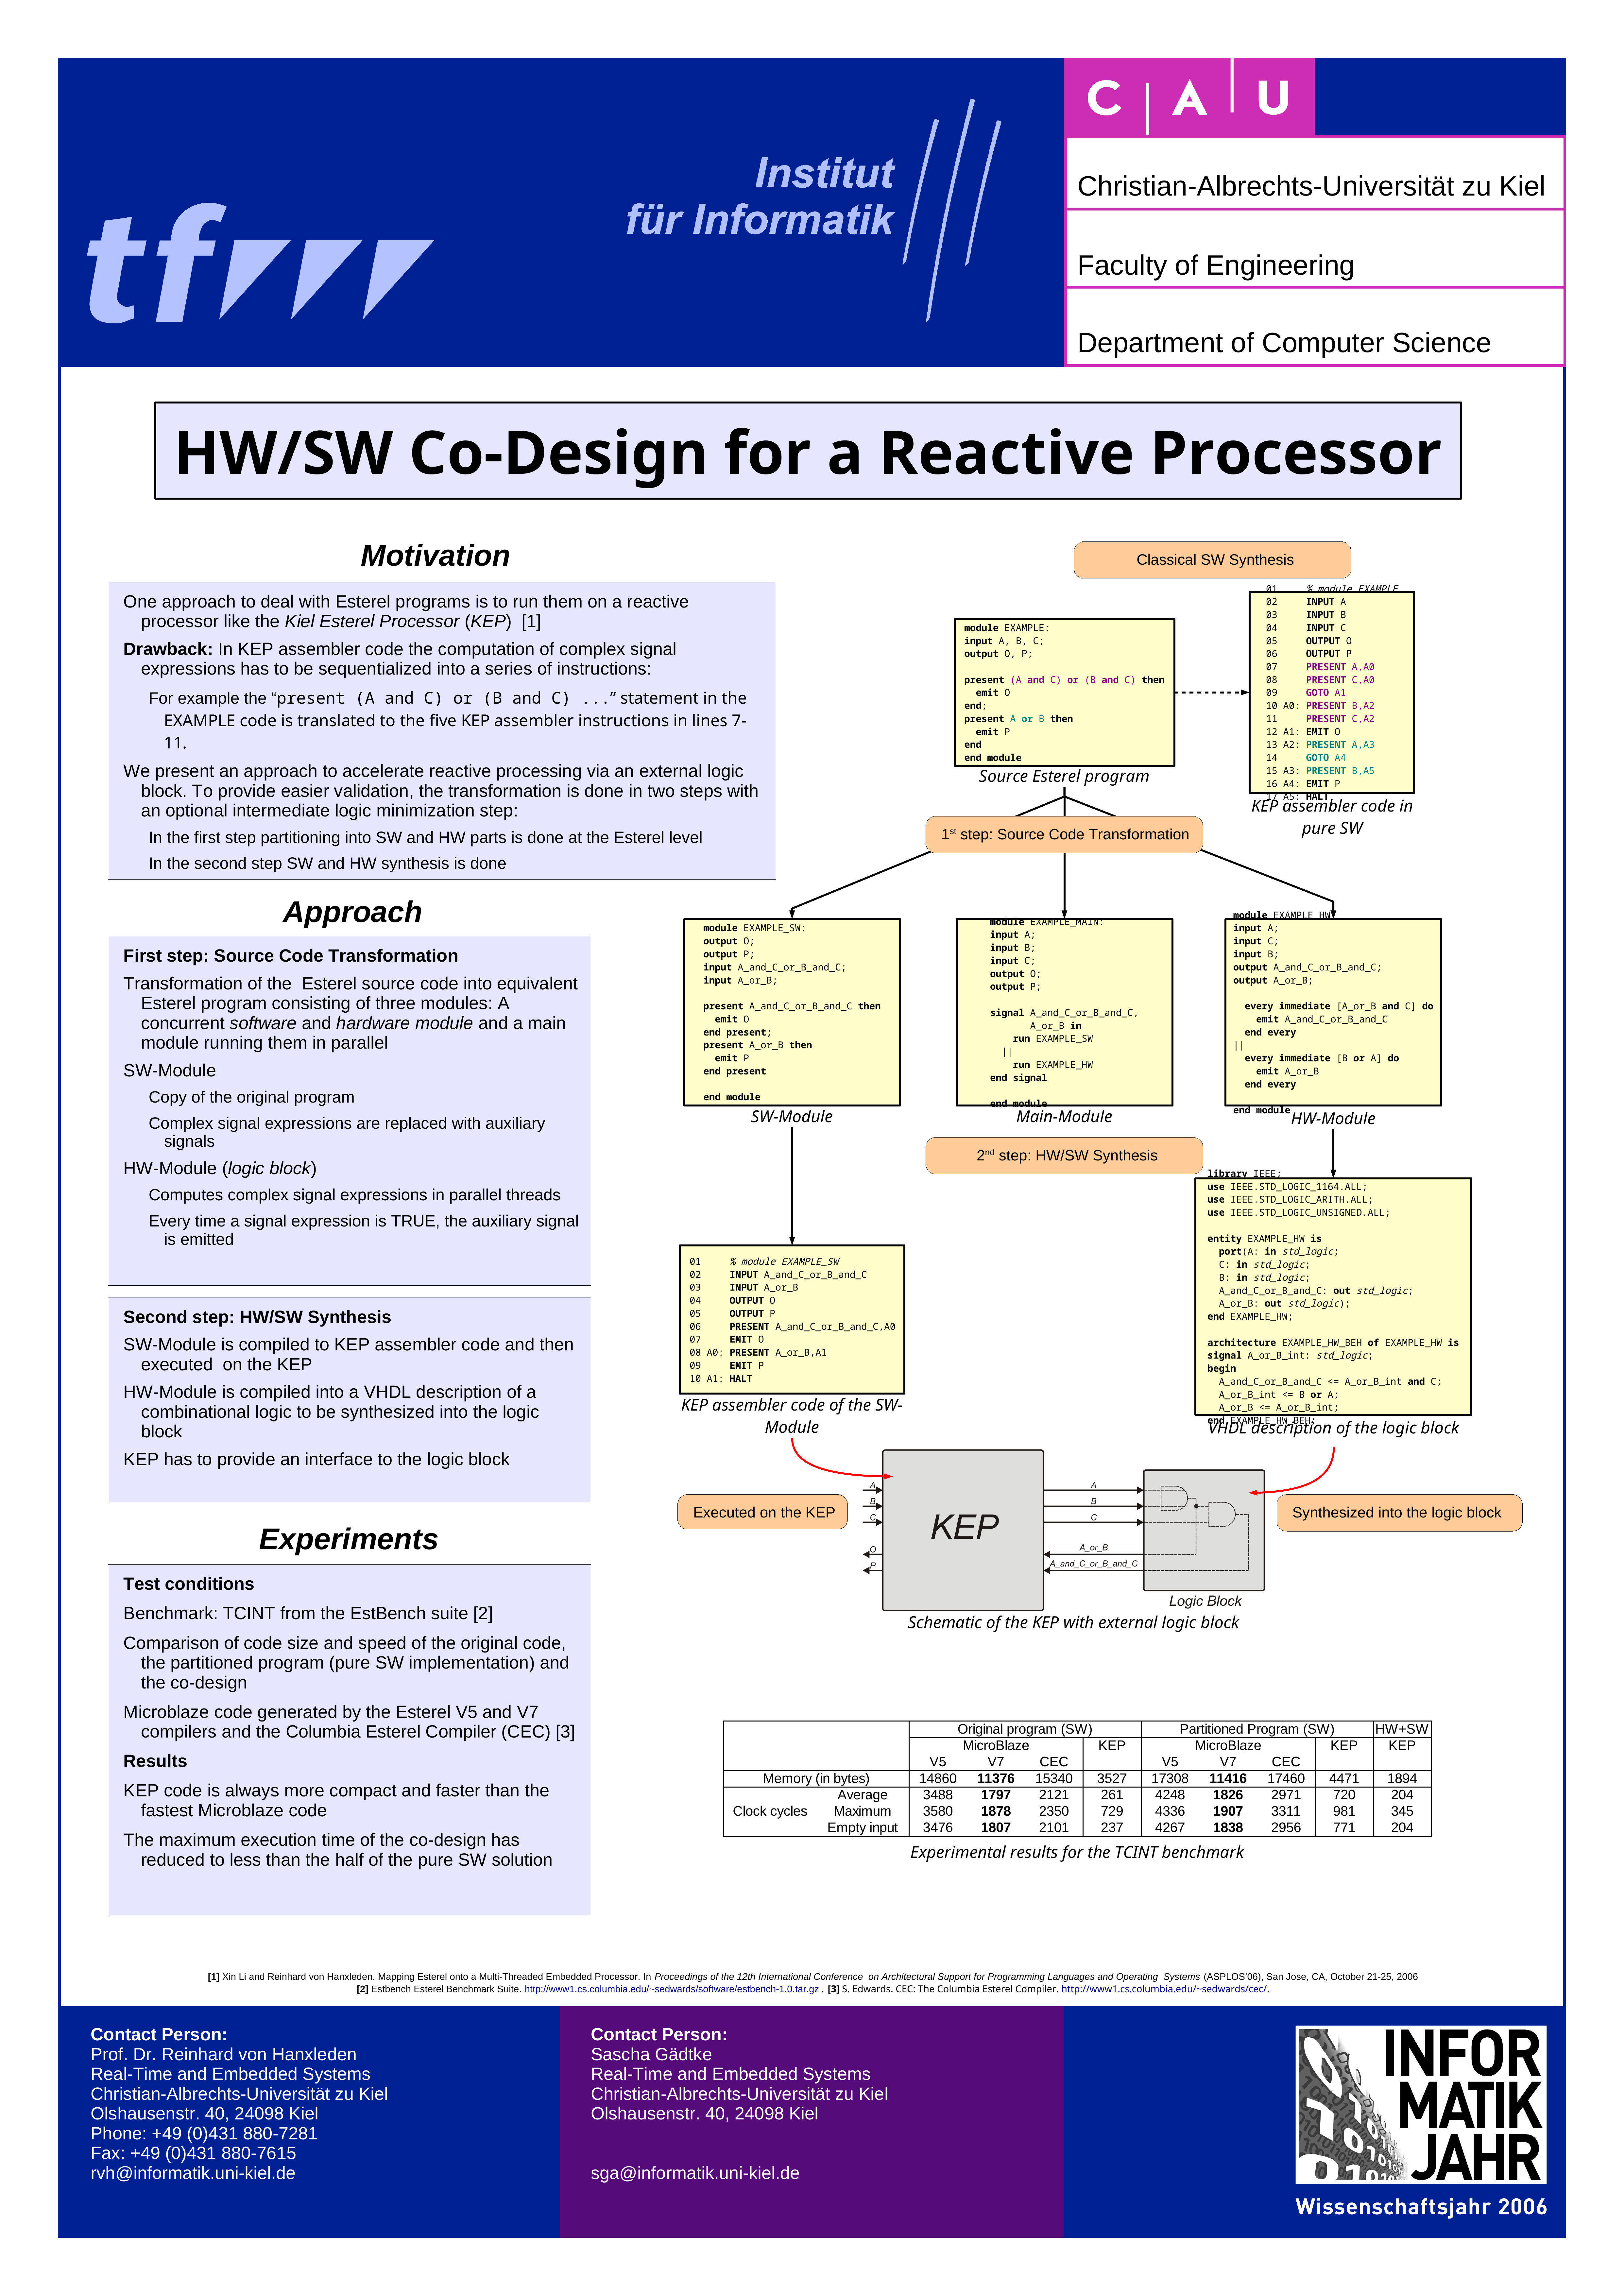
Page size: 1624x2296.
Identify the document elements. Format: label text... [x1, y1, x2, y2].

text_box VHDL description of the logic block [1196, 1408, 1472, 1447]
text_box HW-Module [1226, 1107, 1441, 1128]
title Experiments [153, 1505, 545, 1564]
text_box Christian-Albrechts-Universität zu Kiel [1077, 170, 1558, 205]
list Synthesized into the logic block [1277, 1494, 1523, 1532]
title Motivation [240, 522, 631, 590]
text_box 01 % module EXAMPLE 02 INPUT A 03 INPUT B 04 INPUT C 05 OUTPUT O 06 OUTPUT P 07 PRESENT A,A0 08 PRESENT C,A0 09 GOTO A1 10 A0: PRESENT B,A2 11 PRESENT C,A2 12 A1: EMIT O 13 A2: PRESENT A,A3 14 GOTO A4 15 A3: PRESENT B,A5 16 A4: EMIT P 17 A5: HALT [1249, 591, 1414, 793]
picture [58, 58, 1566, 367]
text_box module EXAMPLE: input A, B, C; output O, P; present (A and C) or (B and C) then emit O end; present A or B then emit P end end module [954, 619, 1174, 765]
picture [1299, 2029, 1412, 2180]
title Approach [157, 878, 549, 946]
list Test conditions Benchmark: TCINT from the EstBench suite [2] Comparison of code size and speed of the original code, the partitioned program (pure SW implementation) and the co-design Microblaze code generated by the Esterel V5 and V7 compilers and the Columbia Esterel Compiler (CEC) [3] Results KEP code is always more compact and faster than the fastest Microblaze code The maximum execution time of the co-design has reduced to less than the half of the pure SW solution [108, 1564, 591, 1916]
text_box KEP assembler code of the SW-Module [679, 1395, 905, 1436]
text_box Faculty of Engineering [1077, 249, 1464, 284]
picture [863, 1449, 1265, 1611]
text_box HW/SW Co-Design for a Reactive Processor [155, 403, 1461, 499]
text_box Source Esterel program [954, 765, 1175, 786]
chart [723, 1720, 1432, 1843]
text_box [58, 367, 1566, 2238]
text_box module EXAMPLE_SW: output O; output P; input A_and_C_or_B_and_C; input A_or_B; present A_and_C_or_B_and_C then emit O end present; present A_or_B then emit P end present end module [684, 919, 900, 1105]
list First step: Source Code Transformation Transformation of the Esterel source code into equivalent Esterel program consisting of three modules: A concurrent software and hardware module and a main module running them in parallel SW-Module Copy of the original program Complex signal expressions are replaced with auxiliary signals HW-Module (logic block) Computes complex signal expressions in parallel threads Every time a signal expression is TRUE, the auxiliary signal is emitted [108, 936, 591, 1286]
text_box module EXAMPLE_HW: input A; input C; input B; output A_and_C_or_B_and_C; output A_or_B; every immediate [A_or_B and C] do emit A_and_C_or_B_and_C end every || every immediate [B or A] do emit A_or_B end every end module [1225, 919, 1442, 1106]
text_box KEP assembler code in pure SW [1251, 796, 1414, 837]
text_box Experimental results for the TCINT benchmark [723, 1841, 1432, 1862]
text_box Contact Person: Prof. Dr. Reinhard von Hanxleden Real-Time and Embedded Systems Christian-Albrechts-Universität zu Kiel Olshausenstr. 40, 24098 Kiel Phone: +49 (0)431 880-7281 Fax: +49 (0)431 880-7615 rvh@informatik.uni-kiel.de [91, 2024, 536, 2224]
text_box [1] Xin Li and Reinhard von Hanxleden. Mapping Esterel onto a Multi-Threaded Embedded Processor. In Proceedings of the 12th International Conference on Architectural Support for Programming Languages and Operating Systems (ASPLOS’06), San Jose, CA, October 21-25, 2006 [2] Estbench Esterel Benchmark Suite. http://www1.cs.columbia.edu/~sedwards/software/estbench-1.0.tar.gz. [3] S. Edwards. CEC: The Columbia Esterel Compiler. http://www1.cs.columbia.edu/~sedwards/cec/. [70, 1971, 1557, 1996]
list Second step: HW/SW Synthesis SW-Module is compiled to KEP assembler code and then executed on the KEP HW-Module is compiled into a VHDL description of a combinational logic to be synthesized into the logic block KEP has to provide an interface to the logic block [108, 1297, 591, 1503]
list 1st step: Source Code Transformation [926, 816, 1203, 853]
text_box Contact Person: Sascha Gädtke Real-Time and Embedded Systems Christian-Albrechts-Universität zu Kiel Olshausenstr. 40, 24098 Kiel sga@informatik.uni-kiel.de [591, 2024, 1036, 2224]
list Executed on the KEP [677, 1494, 848, 1529]
text_box library IEEE; use IEEE.STD_LOGIC_1164.ALL; use IEEE.STD_LOGIC_ARITH.ALL; use IEEE.STD_LOGIC_UNSIGNED.ALL; entity EXAMPLE_HW is port(A: in std_logic; C: in std_logic; B: in std_logic; A_and_C_or_B_and_C: out std_logic; A_or_B: out std_logic); end EXAMPLE_HW; architecture EXAMPLE_HW_BEH of EXAMPLE_HW is signal A_or_B_int: std_logic; begin A_and_C_or_B_and_C <= A_or_B_int and C; A_or_B_int <= B or A; A_or_B <= A_or_B_int; end EXAMPLE_HW_BEH; [1195, 1178, 1472, 1415]
text_box 01 % module EXAMPLE_SW 02 INPUT A_and_C_or_B_and_C 03 INPUT A_or_B 04 OUTPUT O 05 OUTPUT P 06 PRESENT A_and_C_or_B_and_C,A0 07 EMIT O 08 A0: PRESENT A_or_B,A1 09 EMIT P 10 A1: HALT [679, 1245, 905, 1394]
list One approach to deal with Esterel programs is to run them on a reactive processor like the Kiel Esterel Processor (KEP) [1] Drawback: In KEP assembler code the computation of complex signal expressions has to be sequentialized into a series of instructions: For example the “present (A and C) or (B and C) ...” statement in the EXAMPLE code is translated to the five KEP assembler instructions in lines 7-11. We present an approach to accelerate reactive processing via an external logic block. To provide easier validation, the transformation is done in two steps with an optional intermediate logic minimization step: In the first step partitioning into SW and HW parts is done at the Esterel level In the second step SW and HW synthesis is done [108, 582, 776, 880]
list Classical SW Synthesis [1074, 541, 1351, 578]
text_box SW-Module [684, 1105, 900, 1126]
text_box Main-Module [955, 1105, 1173, 1126]
text_box Department of Computer Science [1077, 327, 1492, 362]
list 2nd step: HW/SW Synthesis [926, 1137, 1203, 1174]
text_box module EXAMPLE_MAIN: input A; input B; input C; output O; output P; signal A_and_C_or_B_and_C, A_or_B in run EXAMPLE_SW || run EXAMPLE_HW end signal end module [956, 919, 1172, 1105]
text_box Schematic of the KEP with external logic block [883, 1611, 1265, 1632]
